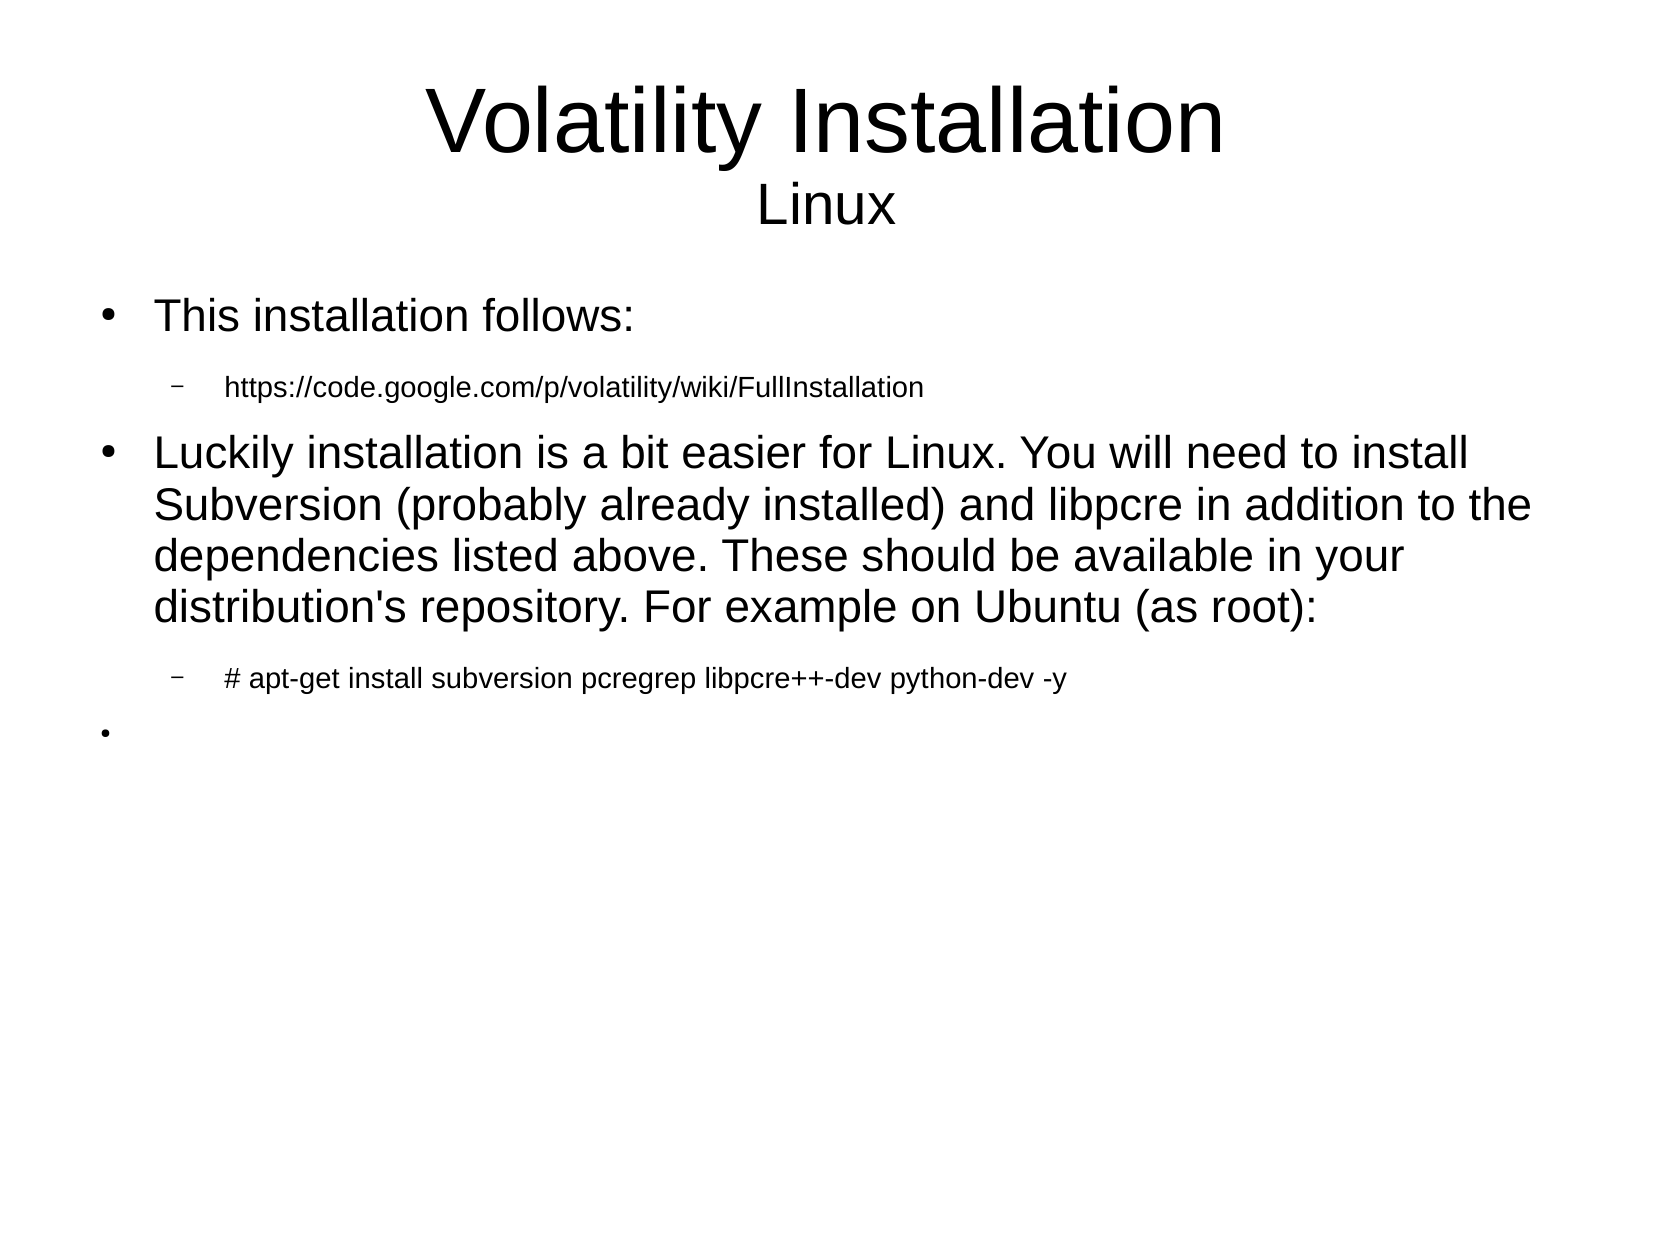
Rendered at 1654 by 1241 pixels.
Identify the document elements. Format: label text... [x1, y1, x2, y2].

title Volatility Installation Linux [82, 49, 1571, 257]
list This installation follows: https://code.google.com/p/volatility/wiki/FullInstallation Luckily installation is a bit easier for Linux. You will need to install Subversion (probably already installed) and libpcre in addition to the dependencies listed above. These should be available in your distribution's repository. For example on Ubuntu (as root): # apt-get install subversion pcregrep libpcre++-dev python-dev -y [82, 290, 1571, 1010]
